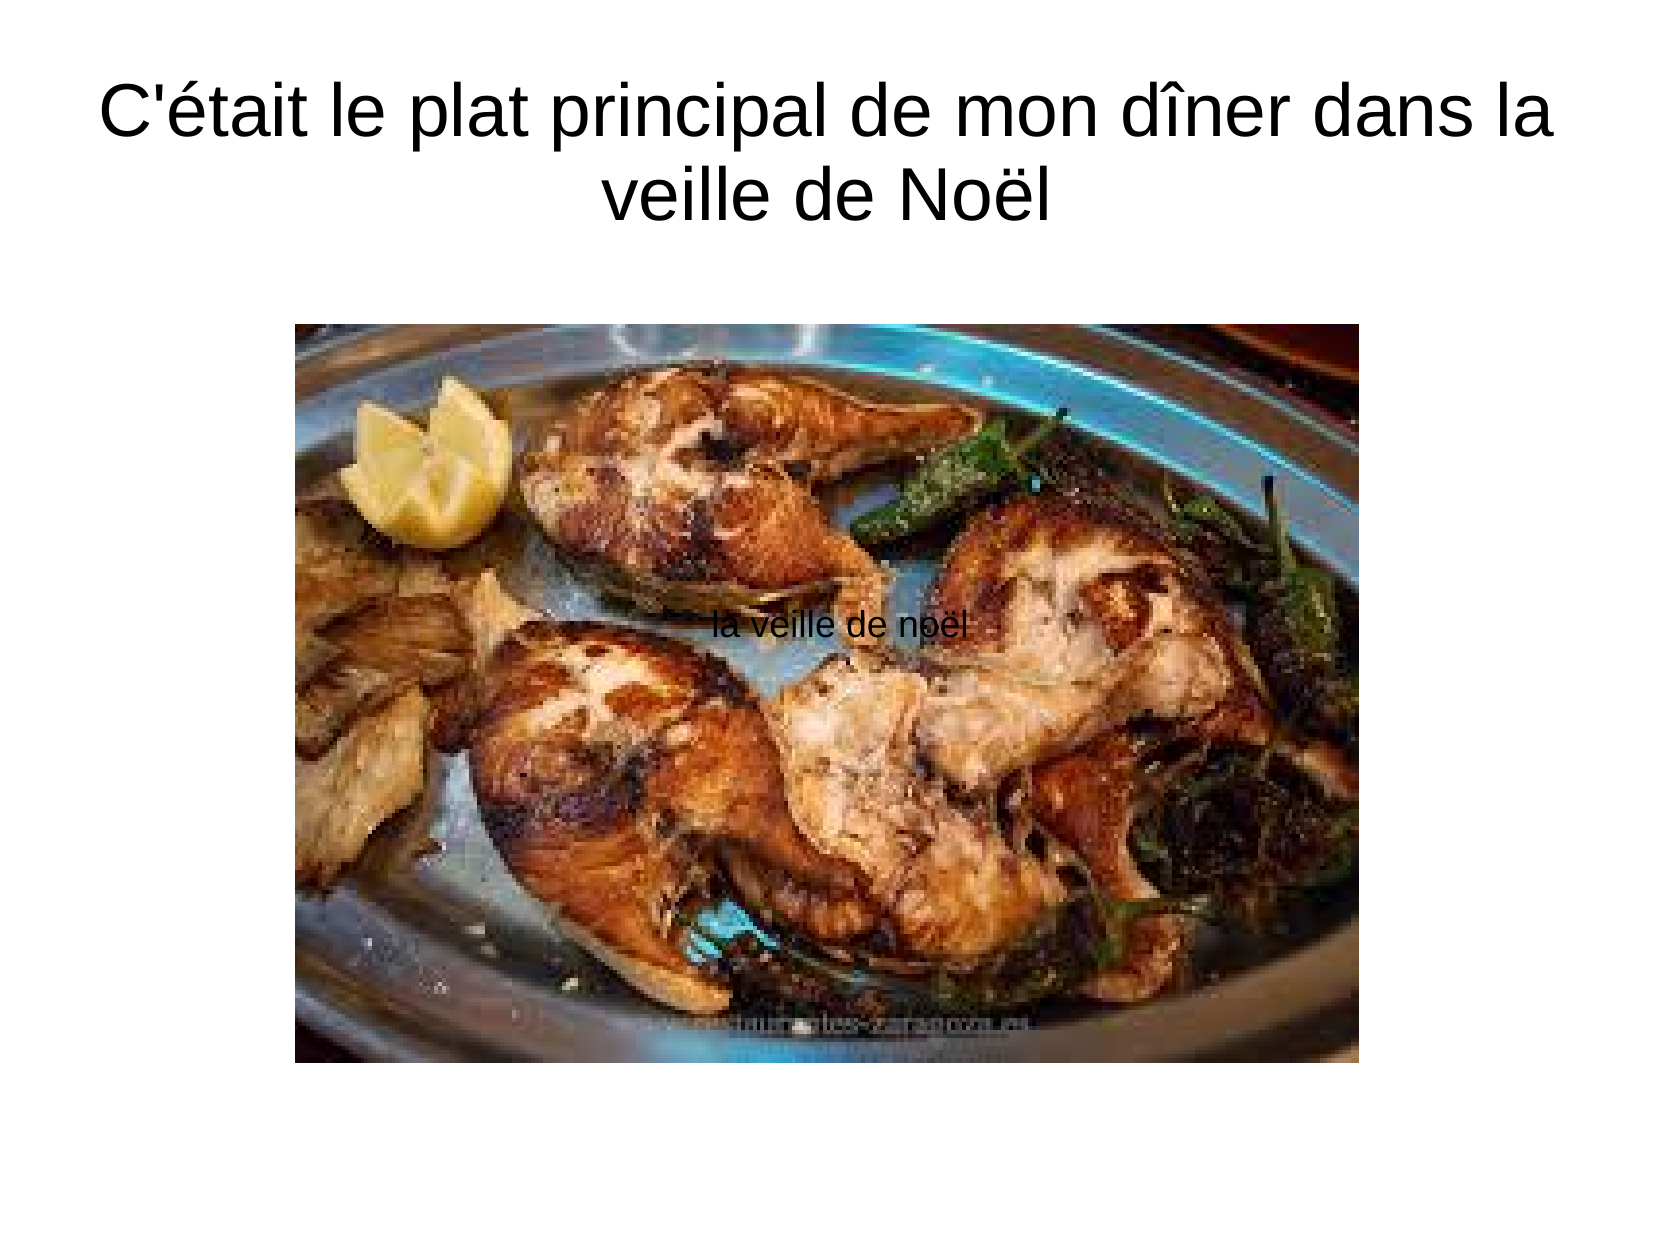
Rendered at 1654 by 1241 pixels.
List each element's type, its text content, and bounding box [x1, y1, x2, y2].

picture [295, 324, 1359, 1063]
text_box la veille de noël [696, 596, 984, 654]
title C'était le plat principal de mon dîner dans la veille de Noël [82, 49, 1571, 257]
